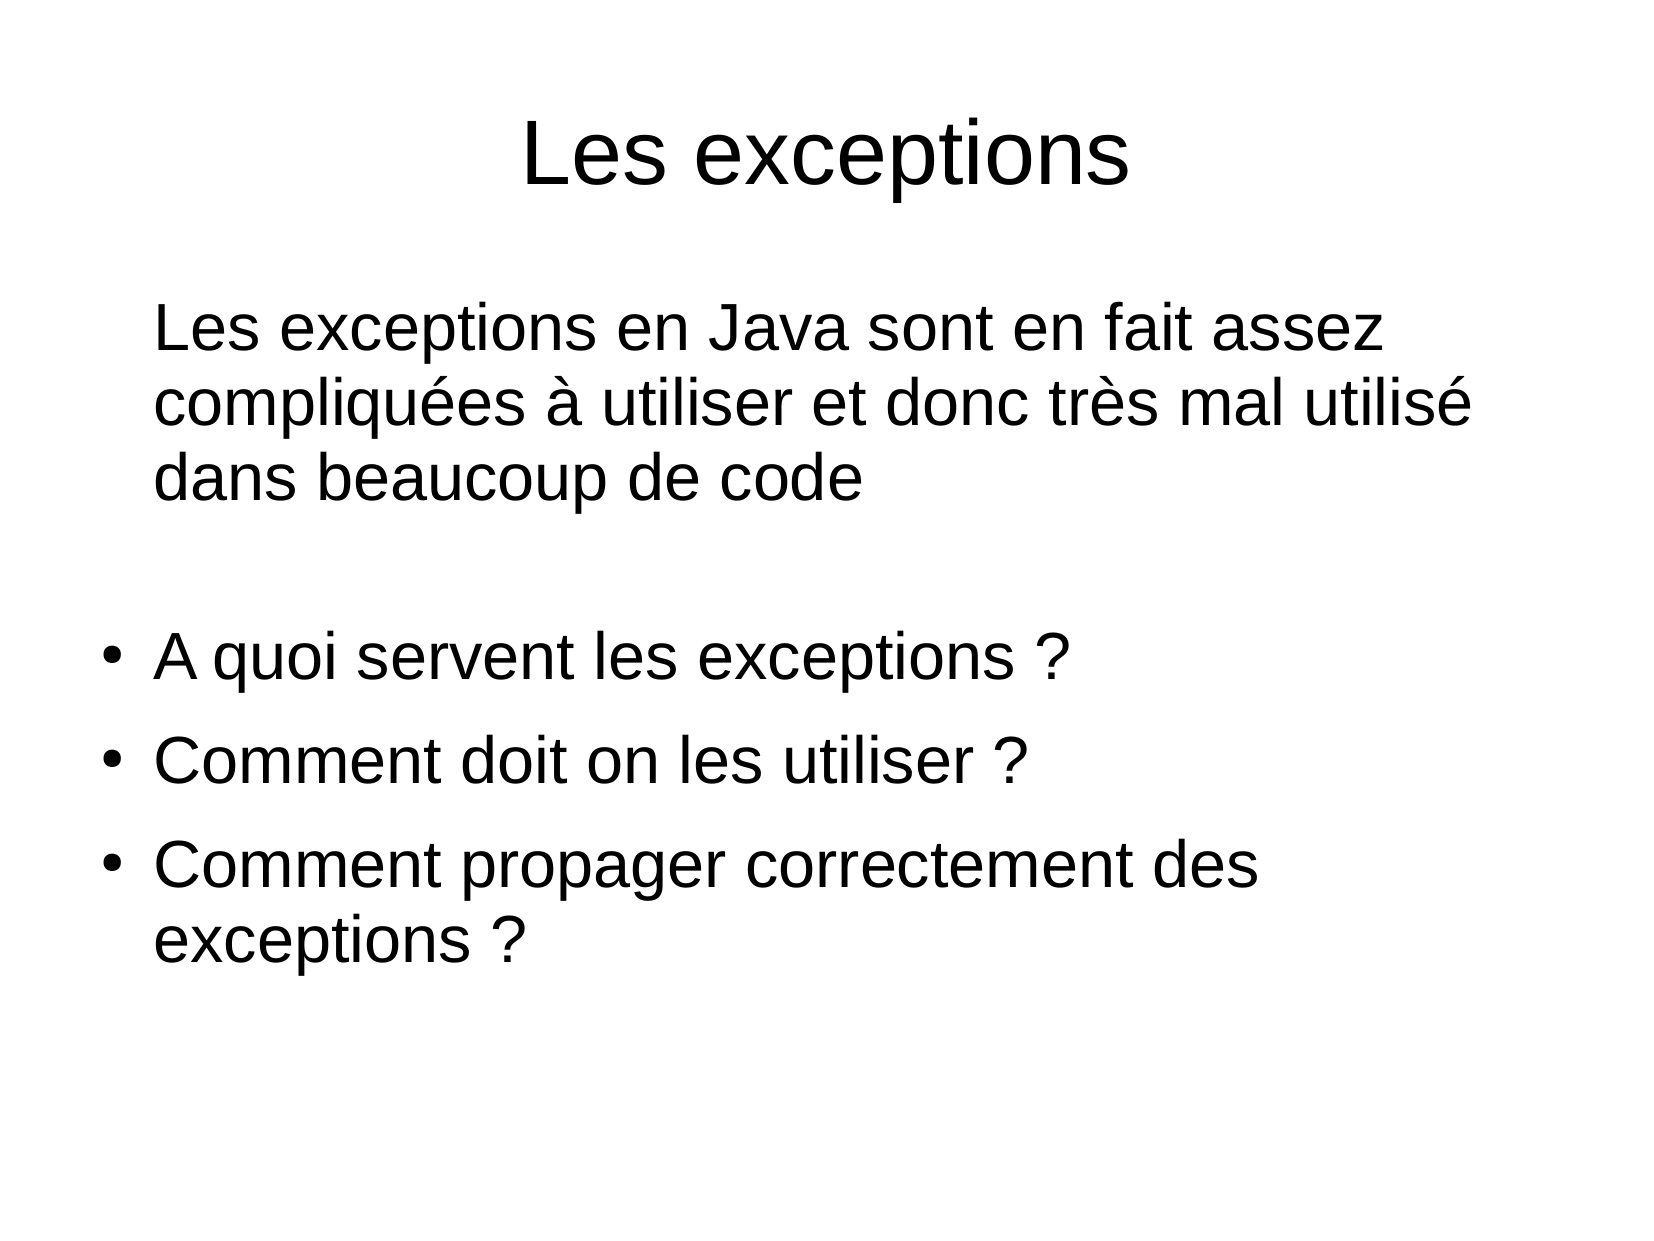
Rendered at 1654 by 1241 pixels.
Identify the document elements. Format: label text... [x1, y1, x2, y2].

title Les exceptions [82, 49, 1571, 257]
list Les exceptions en Java sont en fait assez compliquées à utiliser et donc très mal utilisé dans beaucoup de code A quoi servent les exceptions ? Comment doit on les utiliser ? Comment propager correctement des exceptions ? [82, 290, 1571, 1171]
